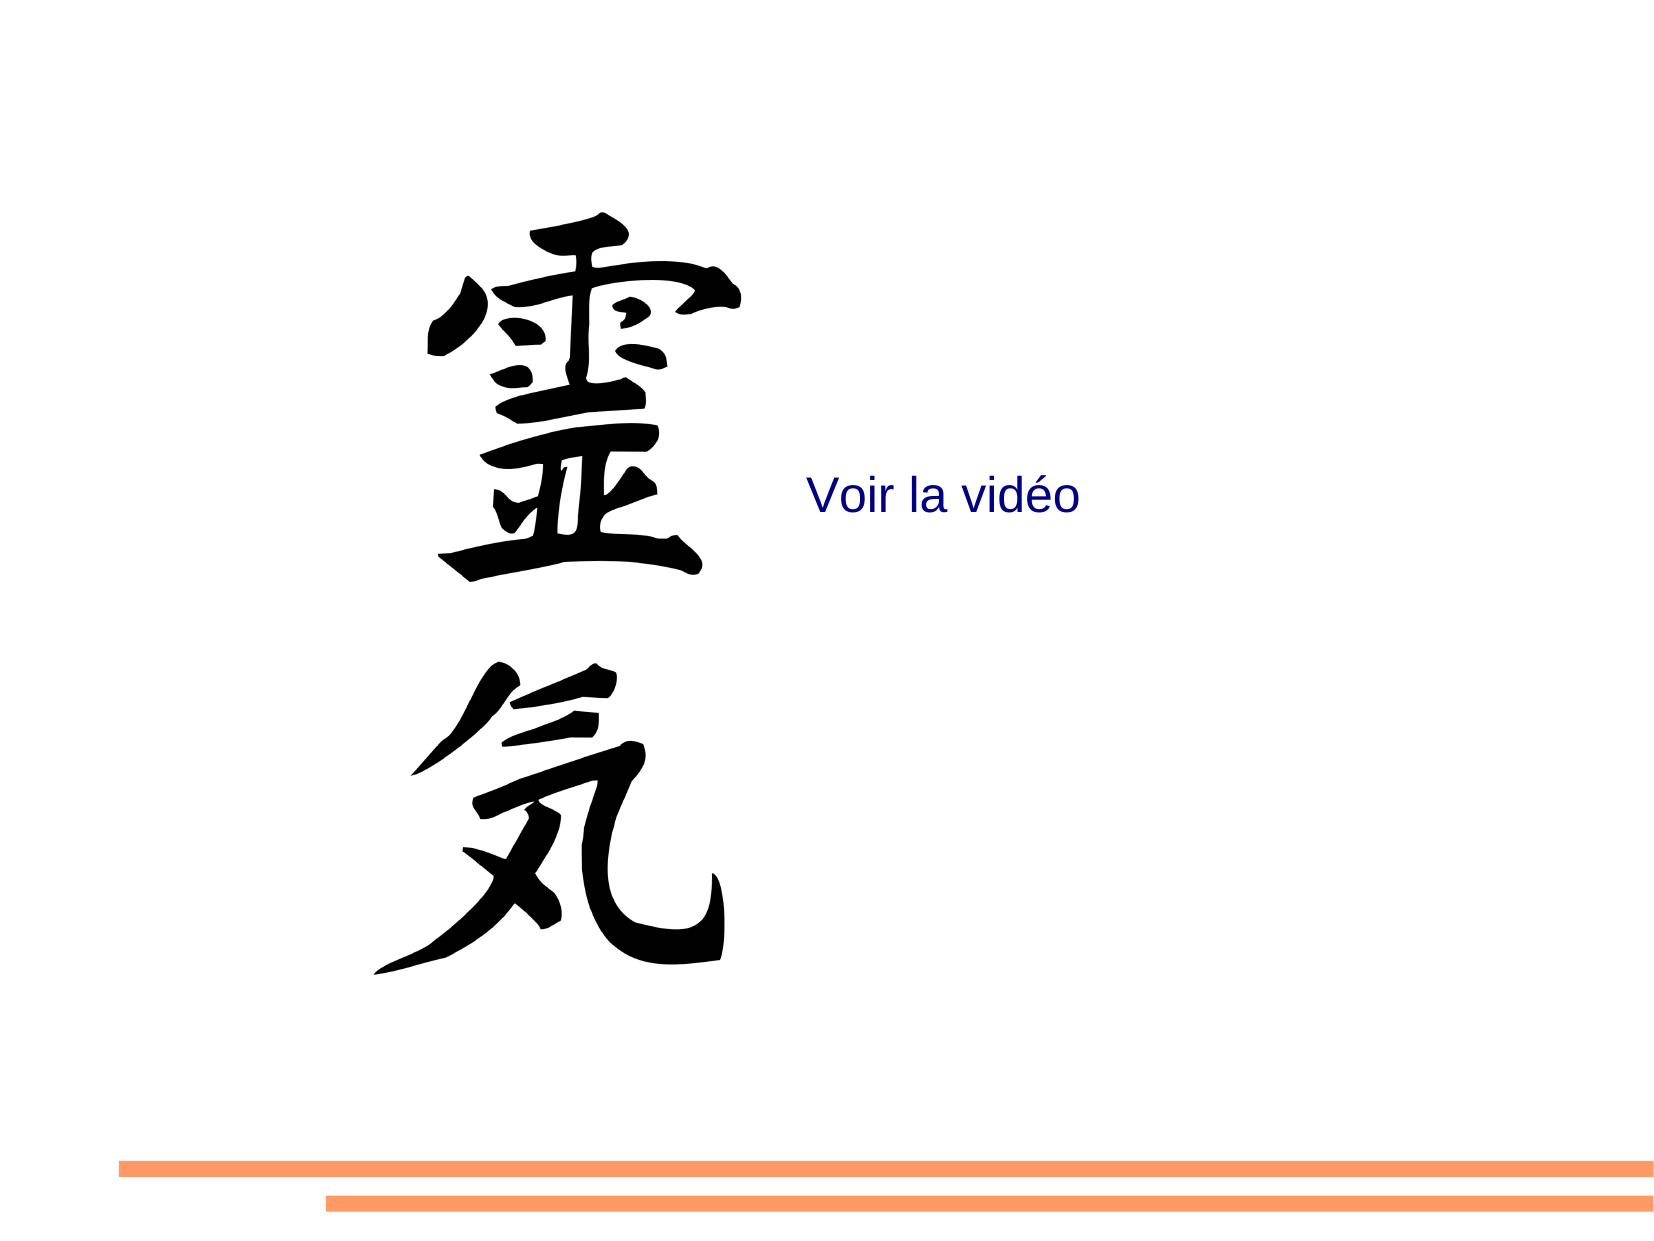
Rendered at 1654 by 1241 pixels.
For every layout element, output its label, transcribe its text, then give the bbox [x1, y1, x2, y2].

text_box Voir la vidéo [791, 460, 1193, 532]
picture [348, 187, 768, 1004]
